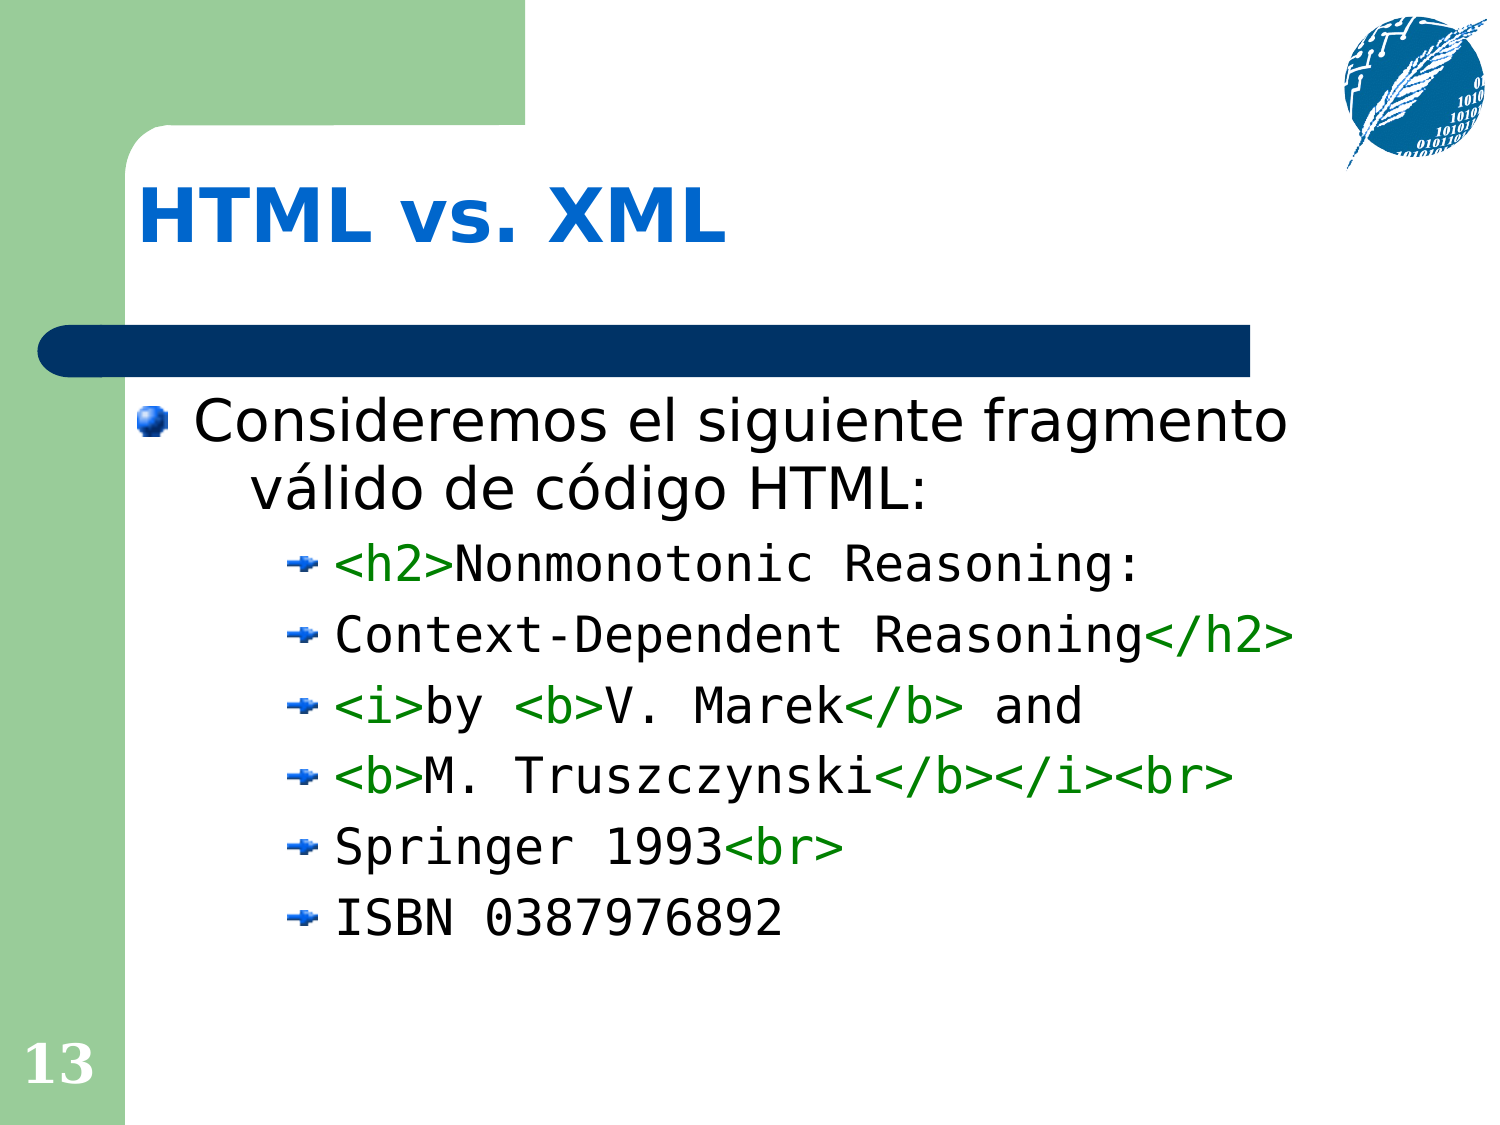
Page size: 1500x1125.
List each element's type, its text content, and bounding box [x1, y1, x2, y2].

picture [1436, 127, 1450, 136]
picture [1341, 15, 1487, 172]
title HTML vs. XML [136, 136, 1414, 301]
list Consideremos el siguiente fragmento válido de código HTML: <h2>Nonmonotonic Reasoning: Context-Dependent Reasoning</h2> <i>by <b>V. Marek</b> and <b>M. Truszczynski</b></i><br> Springer 1993<br> ISBN 0387976892 [137, 387, 1400, 1045]
picture [1427, 138, 1431, 148]
picture [1416, 140, 1425, 149]
picture [1433, 139, 1440, 147]
